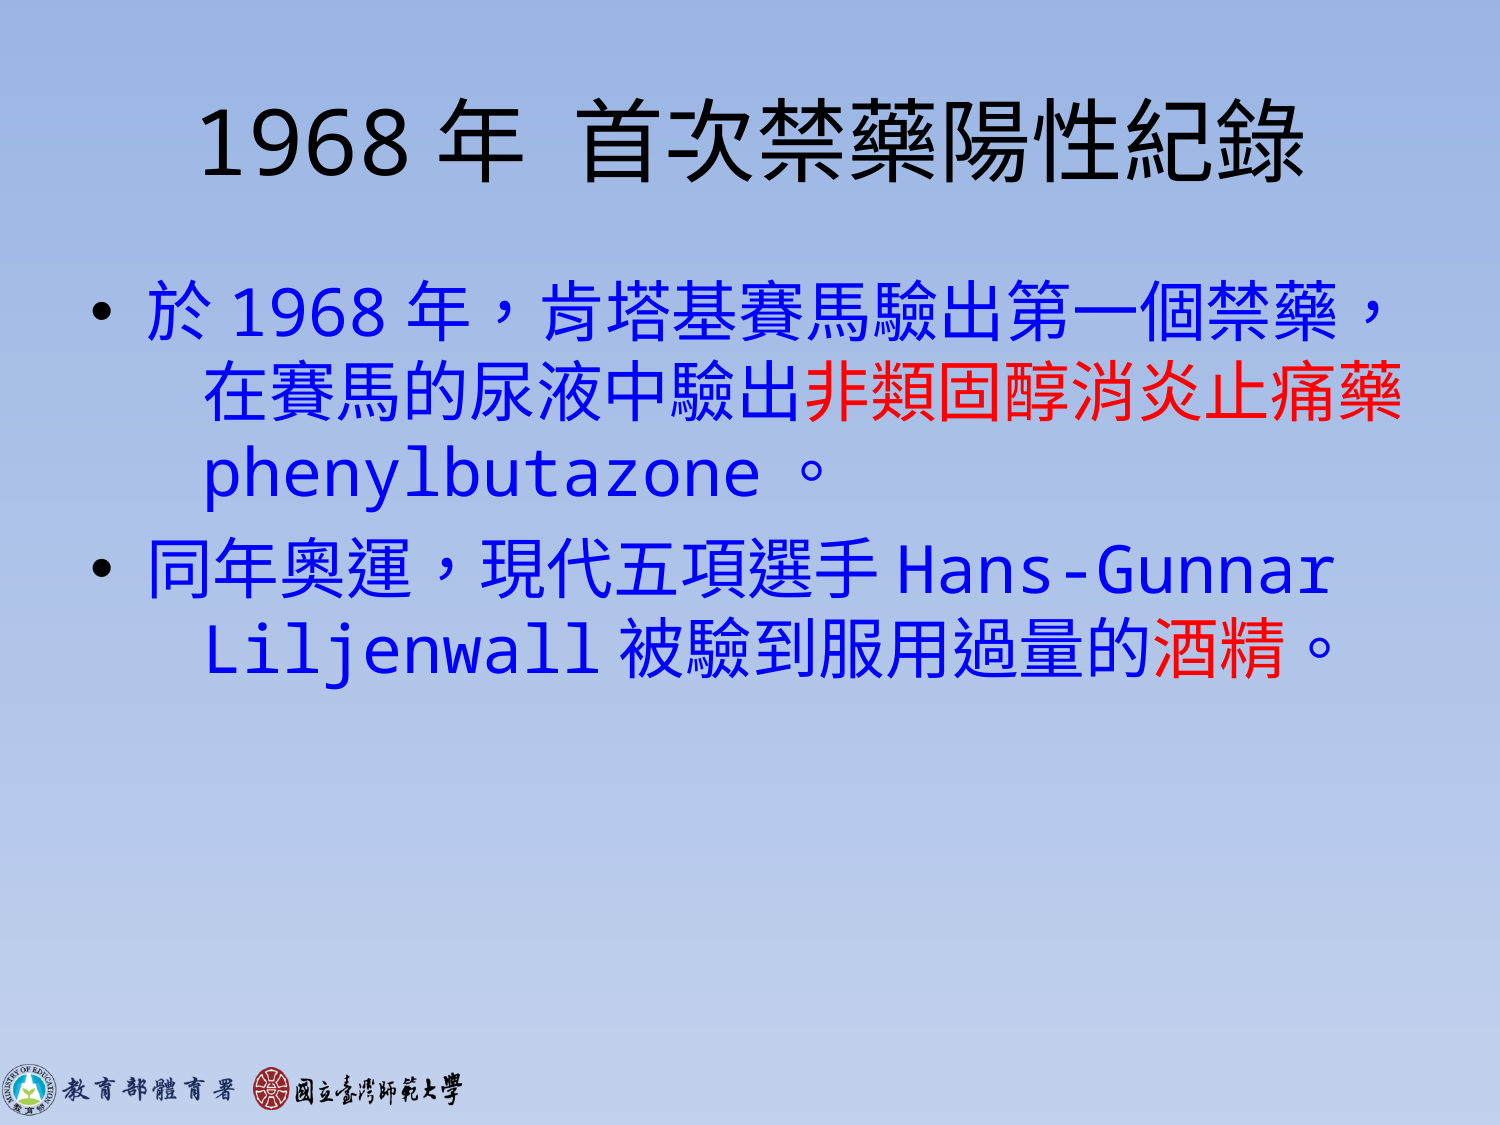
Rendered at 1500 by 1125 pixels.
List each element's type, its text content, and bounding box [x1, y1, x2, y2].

title 1968年 首次禁藥陽性紀錄 [75, 45, 1426, 233]
list 於1968年，肯塔基賽馬驗出第一個禁藥，在賽馬的尿液中驗出非類固醇消炎止痛藥phenylbutazone。 同年奧運，現代五項選手Hans-Gunnar Liljenwall被驗到服用過量的酒精。 [75, 262, 1426, 1005]
